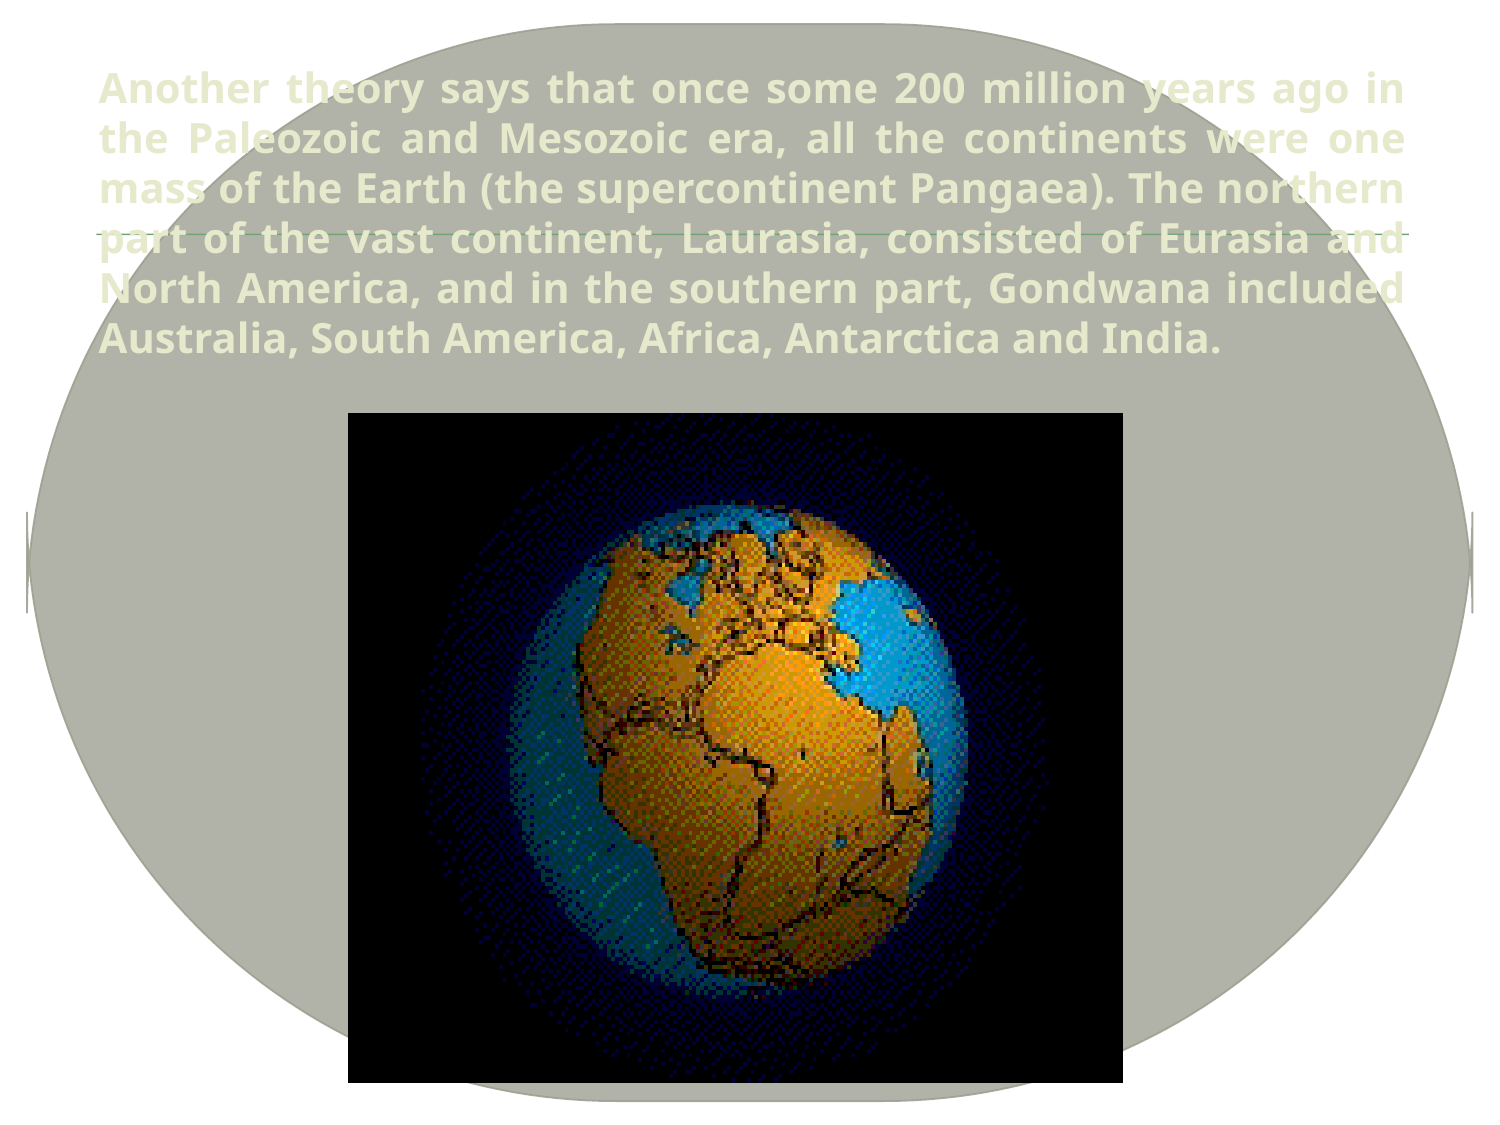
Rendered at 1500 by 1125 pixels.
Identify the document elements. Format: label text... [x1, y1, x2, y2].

picture [348, 413, 1123, 1083]
title Another theory says that once some 200 million years ago in the Paleozoic and Mesozoic era, all the continents were one mass of the Earth (the supercontinent Pangaea). The northern part of the vast continent, Laurasia, consisted of Eurasia and North America, and in the southern part, Gondwana included Australia, South America, Africa, Antarctica and India. [75, 54, 1425, 362]
